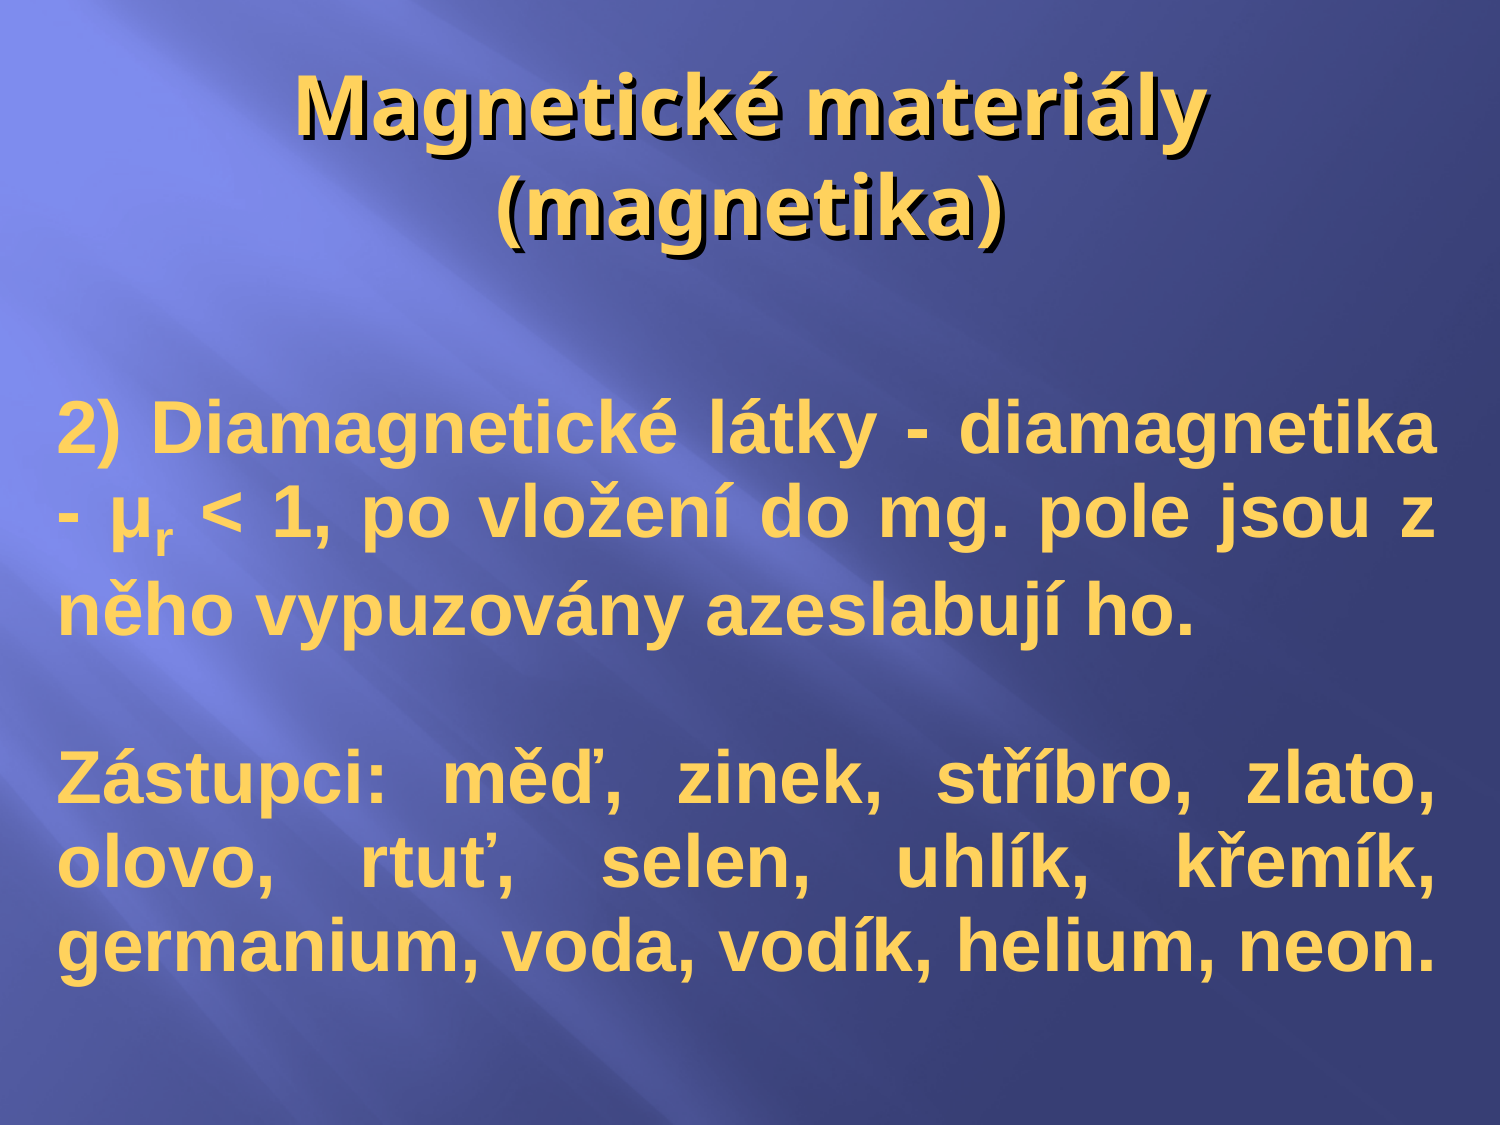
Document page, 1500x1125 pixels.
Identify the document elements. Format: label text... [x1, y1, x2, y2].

title Magnetické materiály (magnetika) [75, 45, 1426, 244]
picture [0, 0, 1500, 1125]
text_box 2) Diamagnetické látky - diamagnetika - μr < 1, po vložení do mg. pole jsou z něho vypuzovány a zeslabují ho. Zástupci: měď, zinek, stříbro, zlato, olovo, rtuť, selen, uhlík, křemík, germanium, voda, vodík, helium, neon. [41, 278, 1459, 1094]
